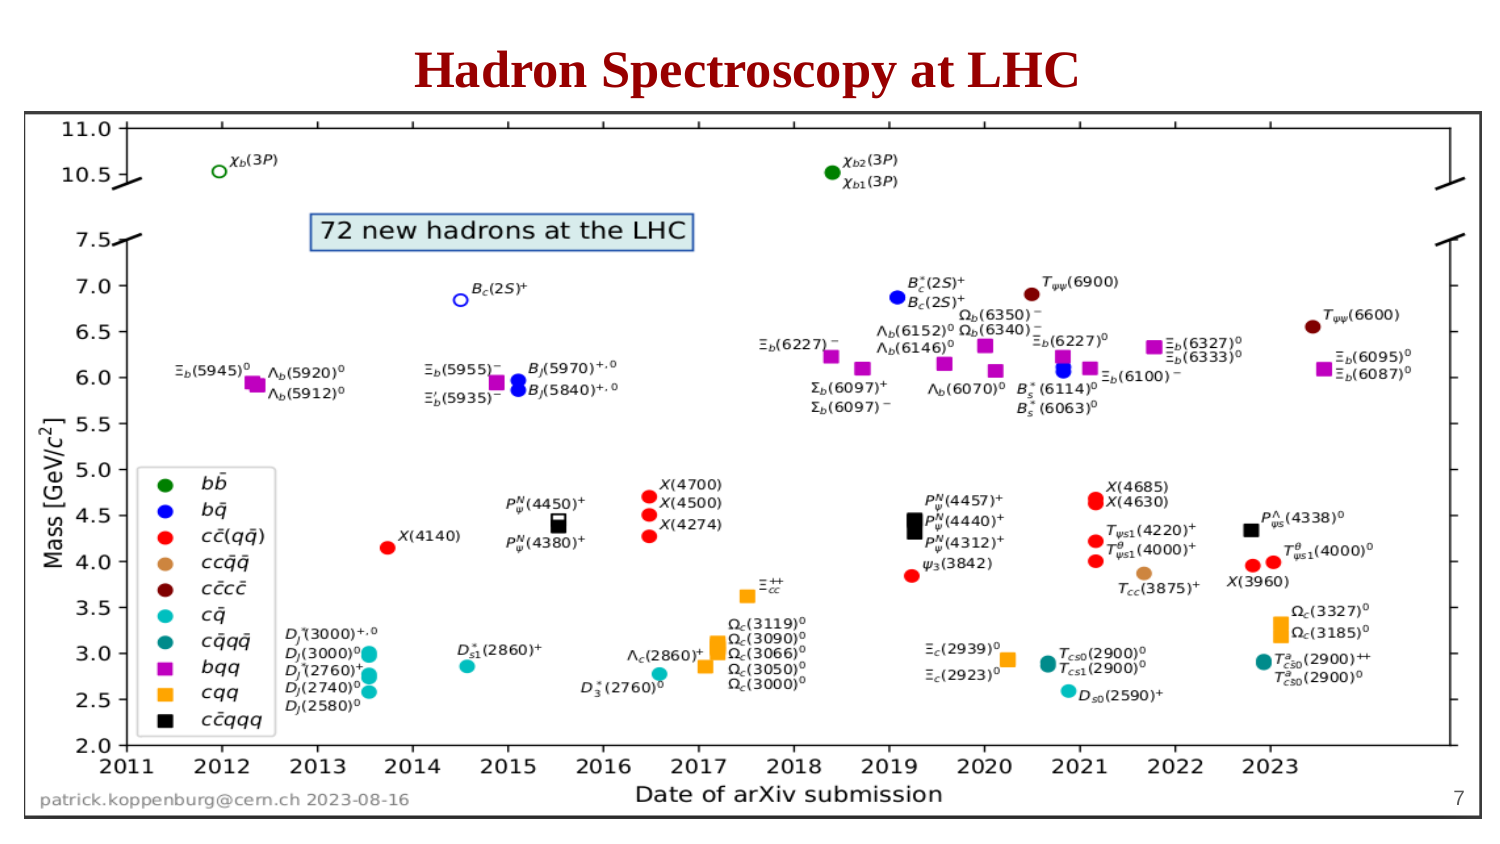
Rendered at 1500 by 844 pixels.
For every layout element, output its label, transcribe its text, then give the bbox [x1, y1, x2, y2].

picture [24, 111, 1482, 819]
slide_number <number> [1389, 764, 1480, 830]
title Hadron Spectroscopy at LHC [51, 19, 1449, 111]
